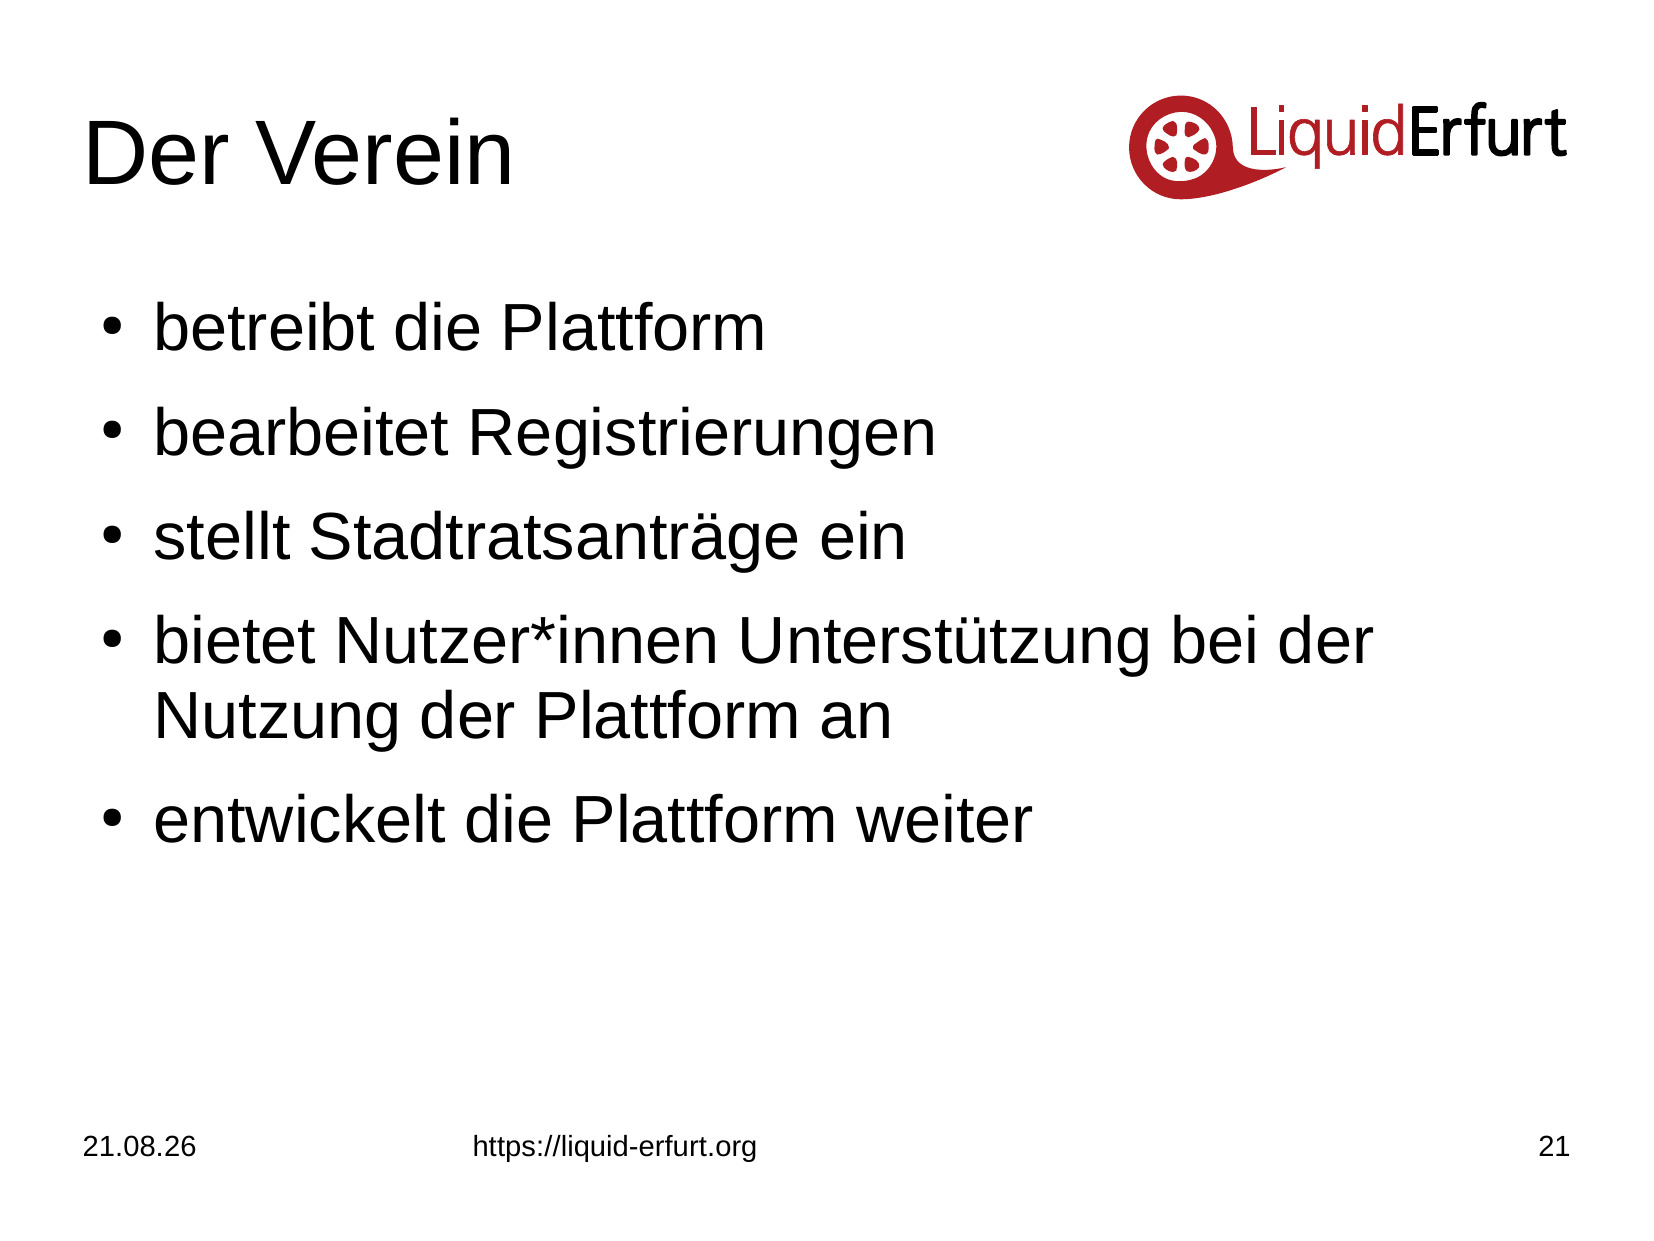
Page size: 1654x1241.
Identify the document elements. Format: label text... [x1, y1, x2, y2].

title Der Verein [82, 49, 1571, 257]
list betreibt die Plattform bearbeitet Registrierungen stellt Stadtratsanträge ein bietet Nutzer*innen Unterstützung bei der Nutzung der Plattform an entwickelt die Plattform weiter [82, 290, 1571, 1010]
